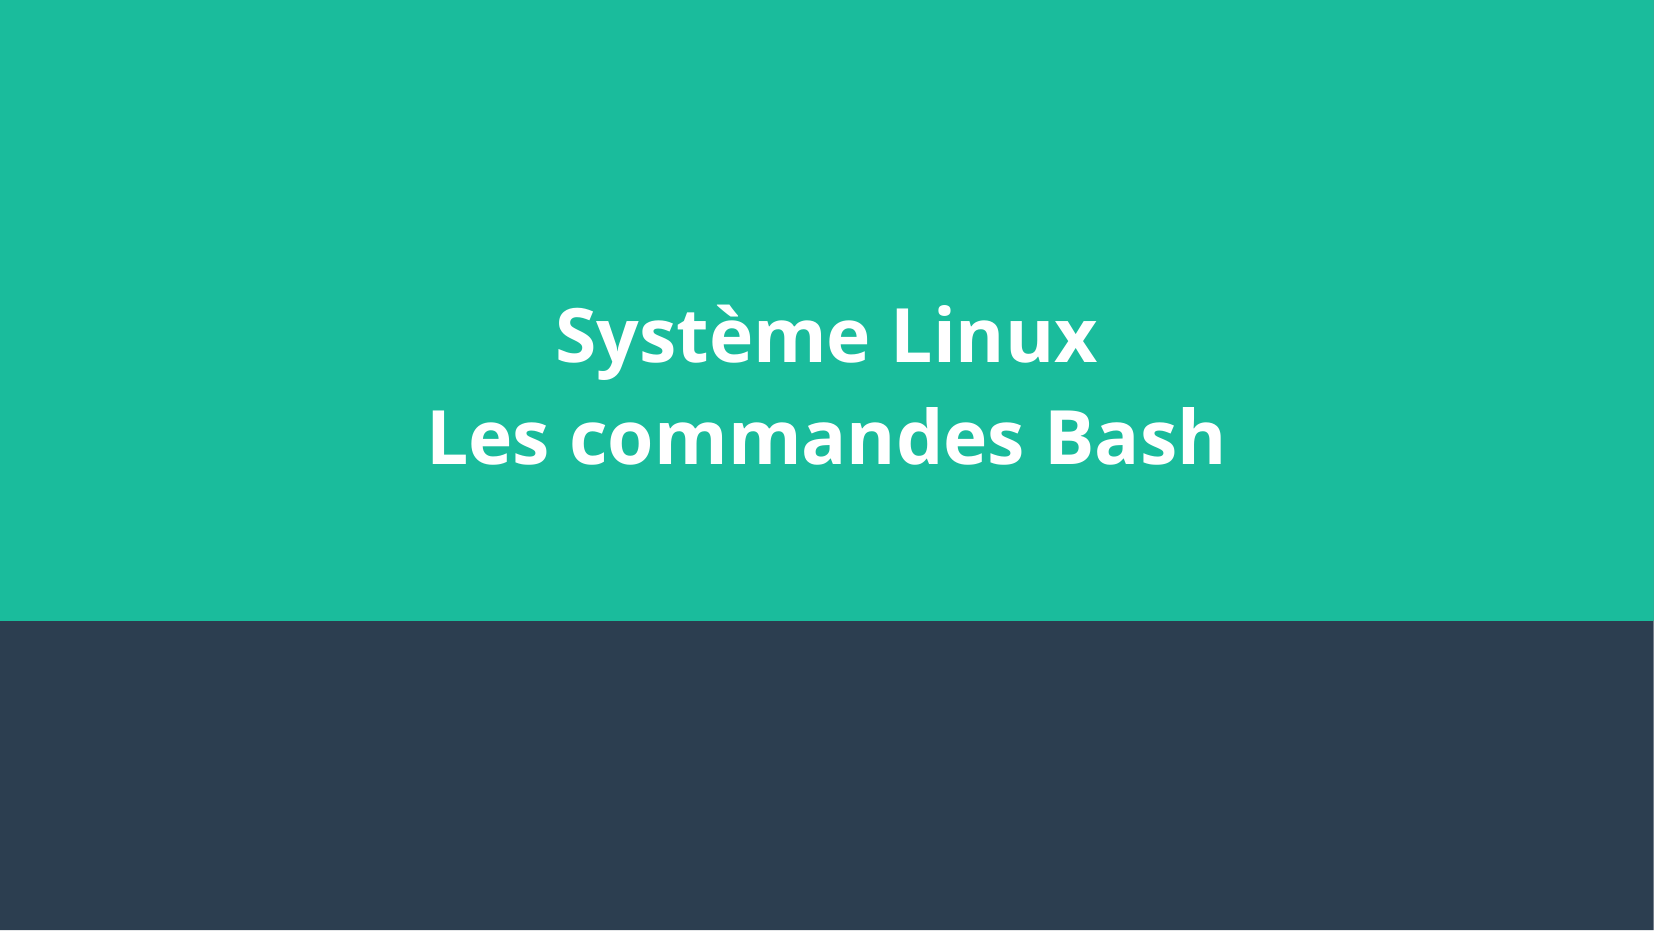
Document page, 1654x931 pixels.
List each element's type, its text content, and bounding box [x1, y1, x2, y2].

subtitle Système Linux Les commandes Bash [59, 110, 1595, 658]
